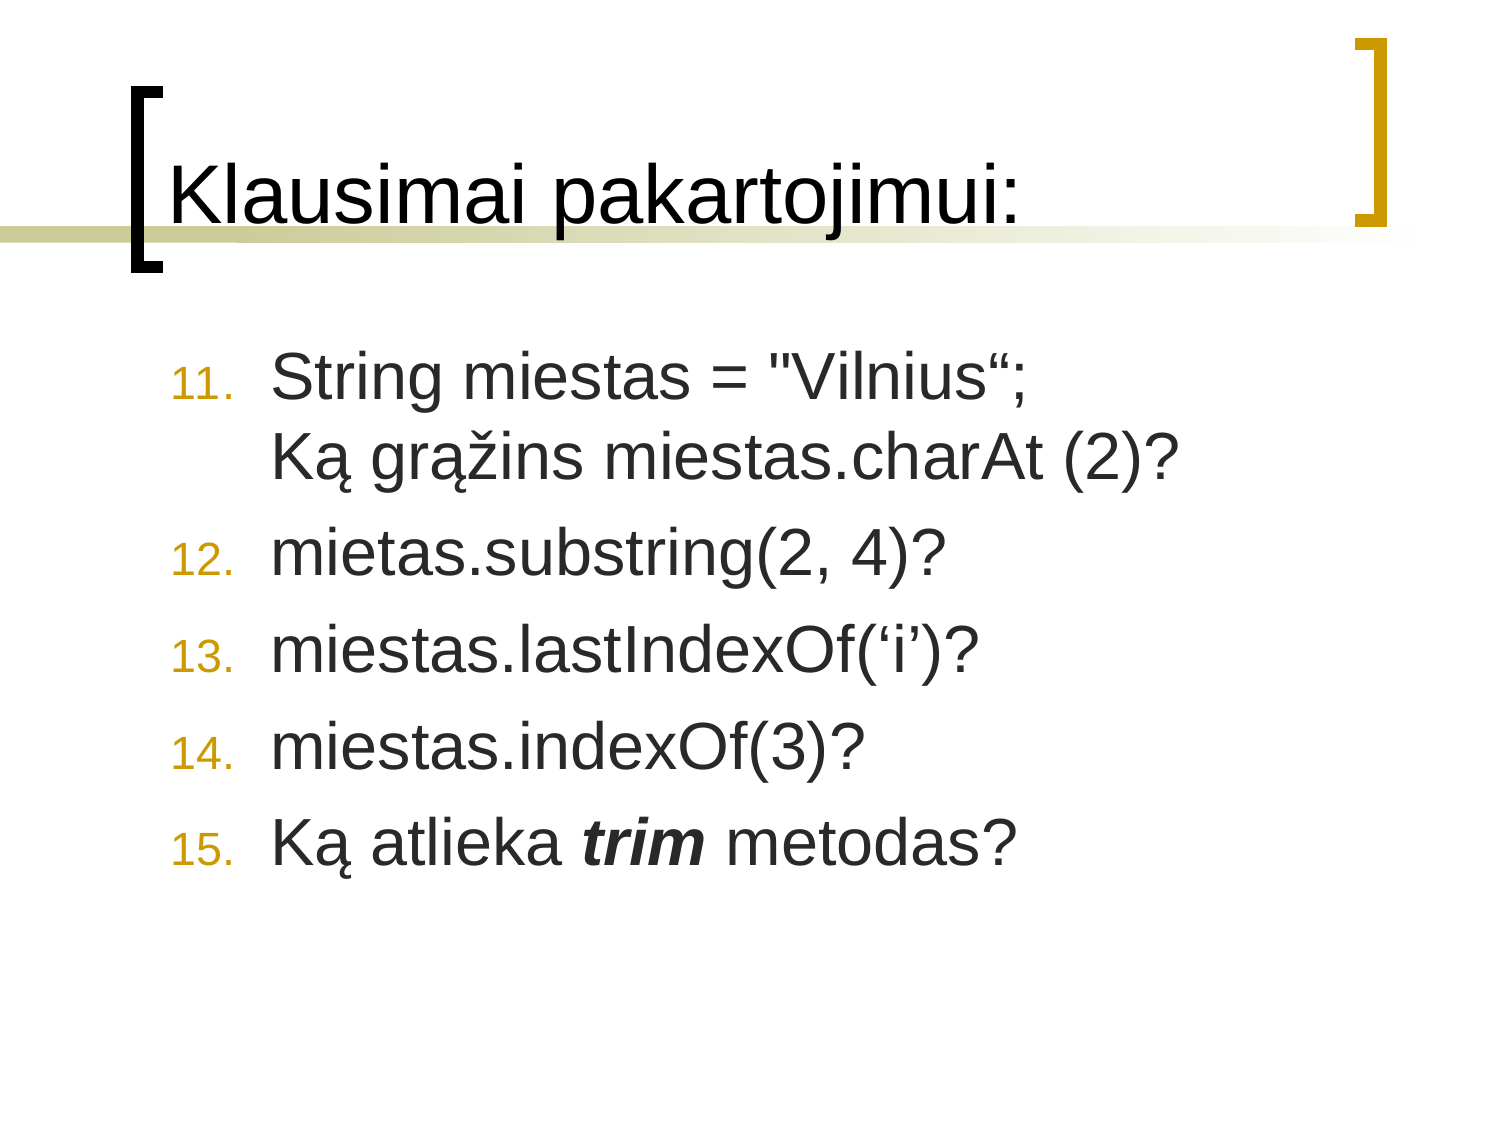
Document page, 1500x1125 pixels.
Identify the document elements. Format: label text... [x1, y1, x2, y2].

list String miestas = "Vilnius“; Ką grąžins miestas.charAt (2)? mietas.substring(2, 4)? miestas.lastIndexOf(‘i’)? miestas.indexOf(3)? Ką atlieka trim metodas? [155, 324, 1413, 1001]
title Klausimai pakartojimui: [152, 15, 1328, 248]
